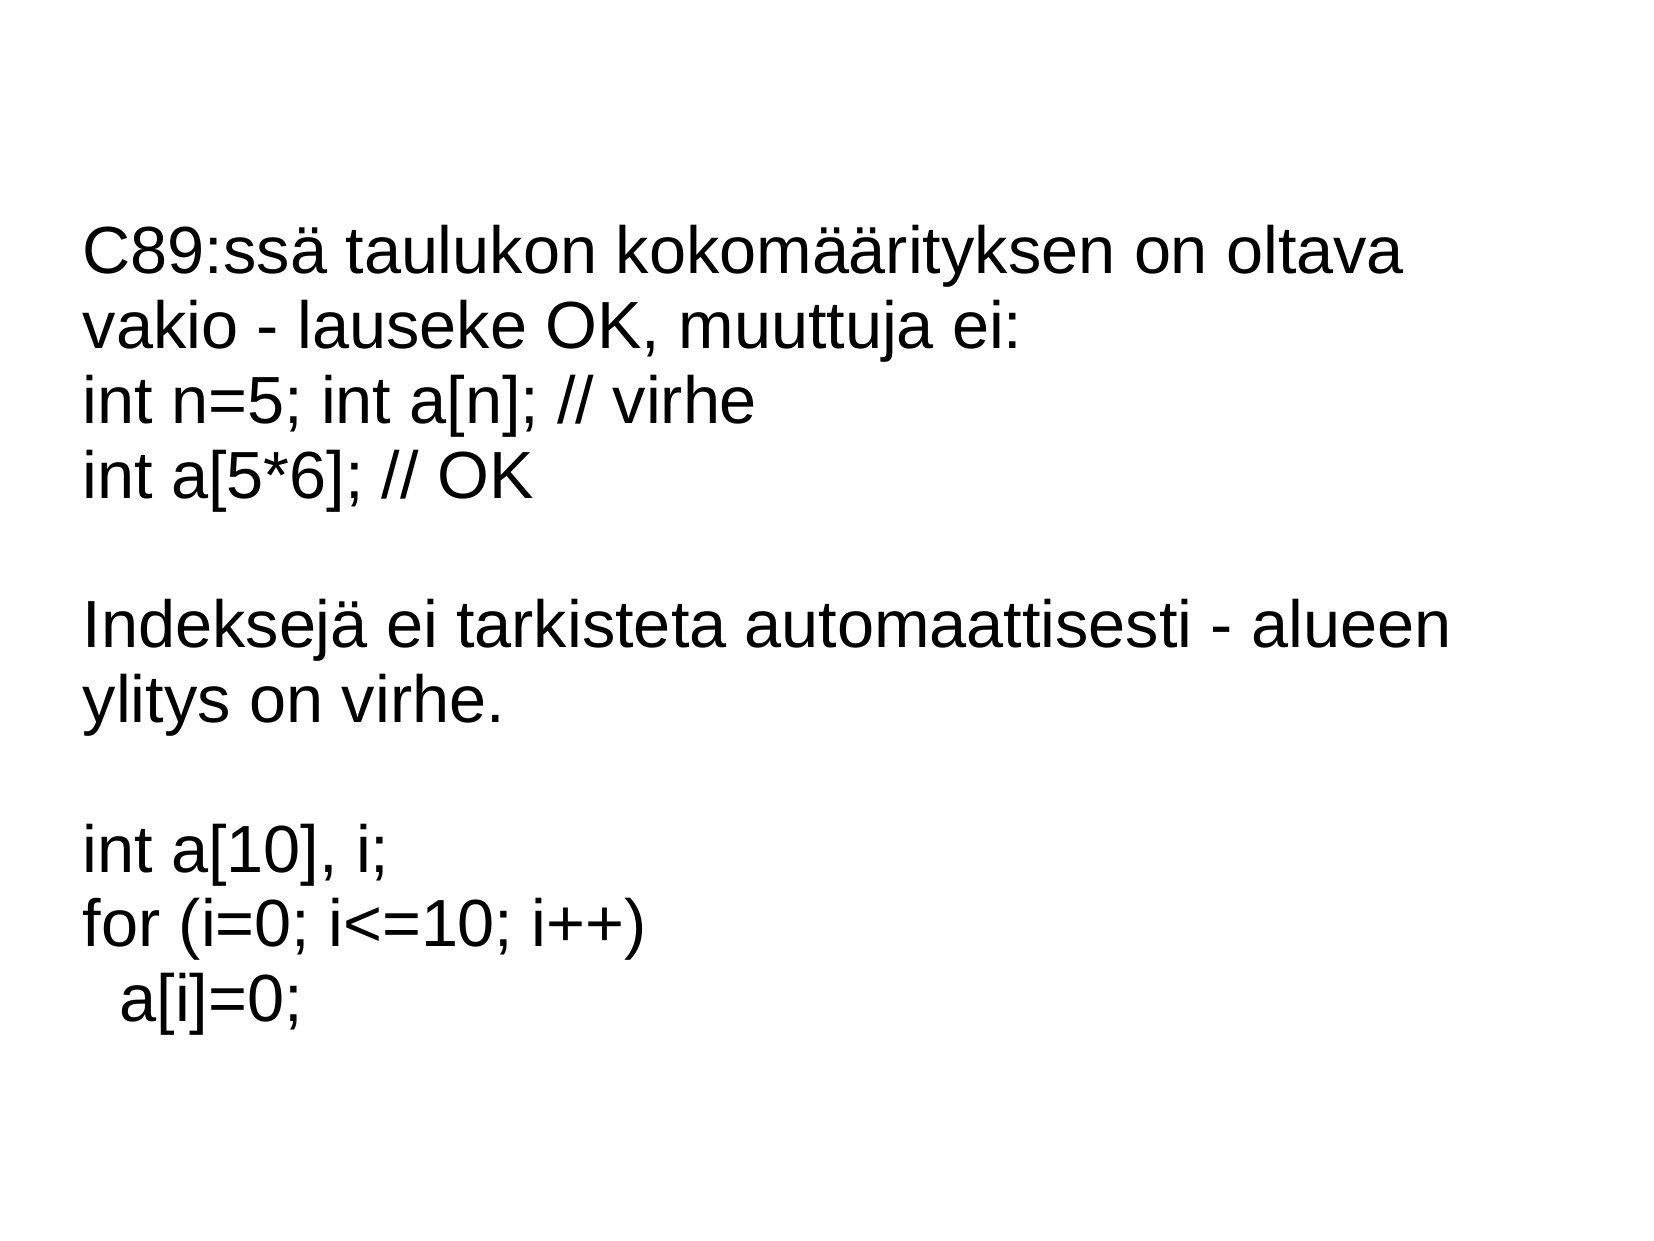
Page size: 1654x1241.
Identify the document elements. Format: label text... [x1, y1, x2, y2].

text_box C89:ssä taulukon kokomäärityksen on oltava vakio - lauseke OK, muuttuja ei: int n=5; int a[n]; // virhe int a[5*6]; // OK Indeksejä ei tarkisteta automaattisesti - alueen ylitys on virhe. int a[10], i; for (i=0; i<=10; i++) a[i]=0; [82, 213, 1571, 1186]
